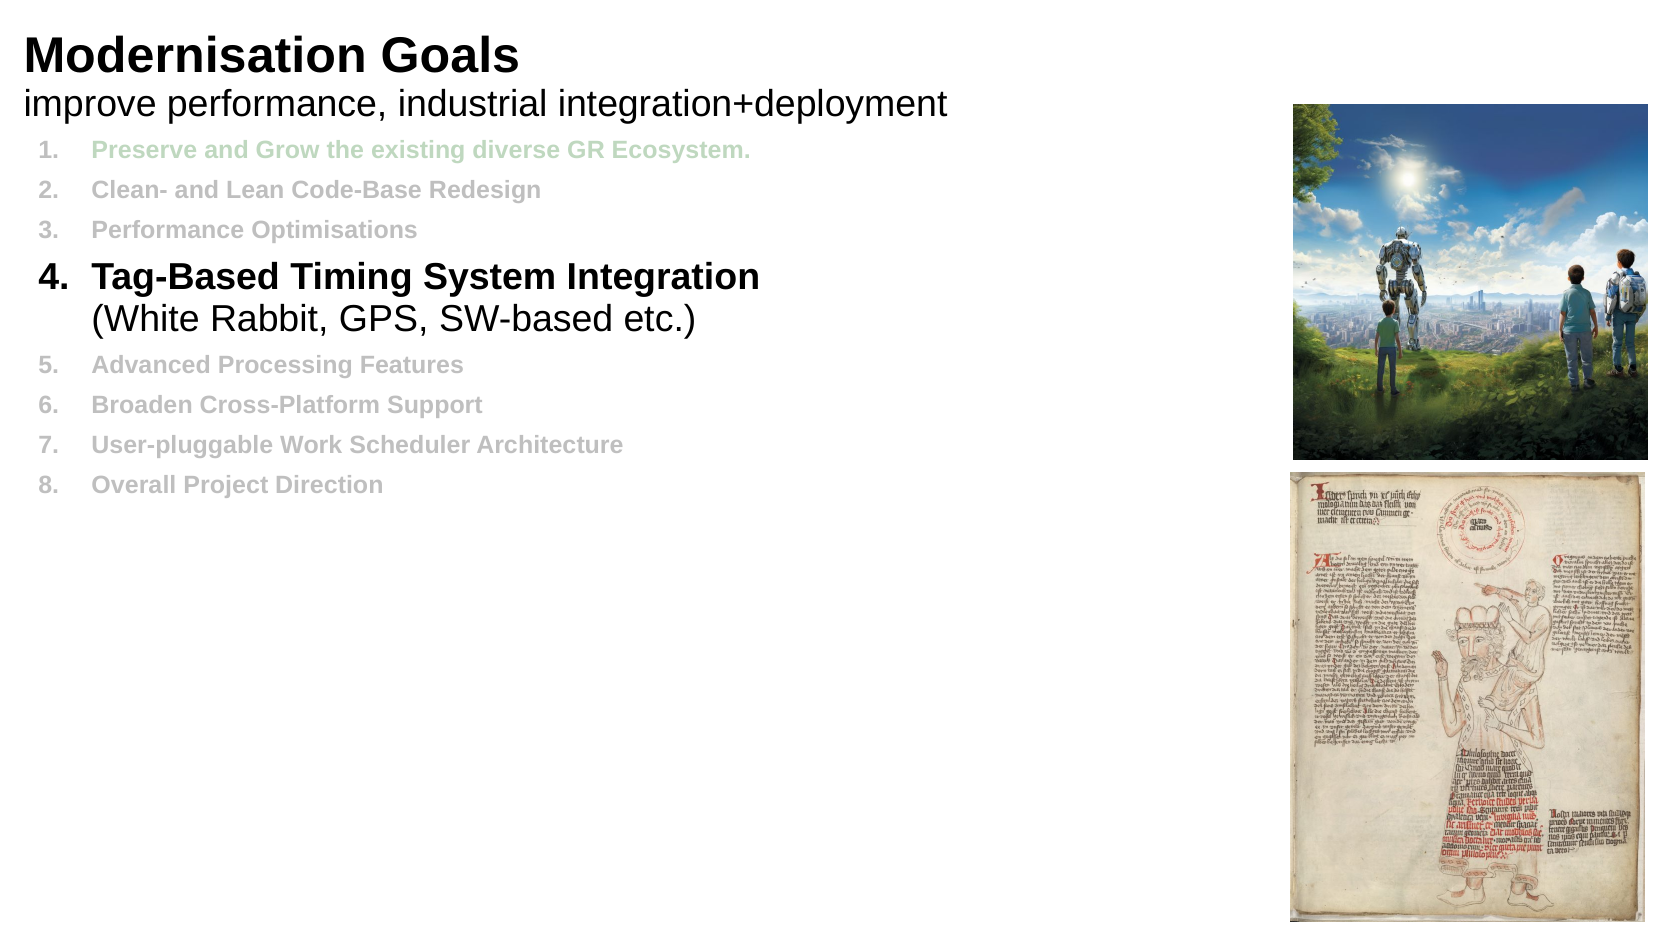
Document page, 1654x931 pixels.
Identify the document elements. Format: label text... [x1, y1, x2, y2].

list Preserve and Grow the existing diverse GR Ecosystem. Clean- and Lean Code-Base Redesign Performance Optimisations Tag-Based Timing System Integration (White Rabbit, GPS, SW-based etc.) Advanced Processing Features Broaden Cross-Platform Support User-pluggable Work Scheduler Architecture Overall Project Direction [20, 135, 1282, 907]
title Modernisation Goals improve performance, industrial integration+deployment [23, 5, 1586, 146]
picture [1293, 104, 1648, 460]
picture [1290, 472, 1645, 922]
text_box [23, 348, 1270, 600]
text_box [23, 132, 1270, 249]
